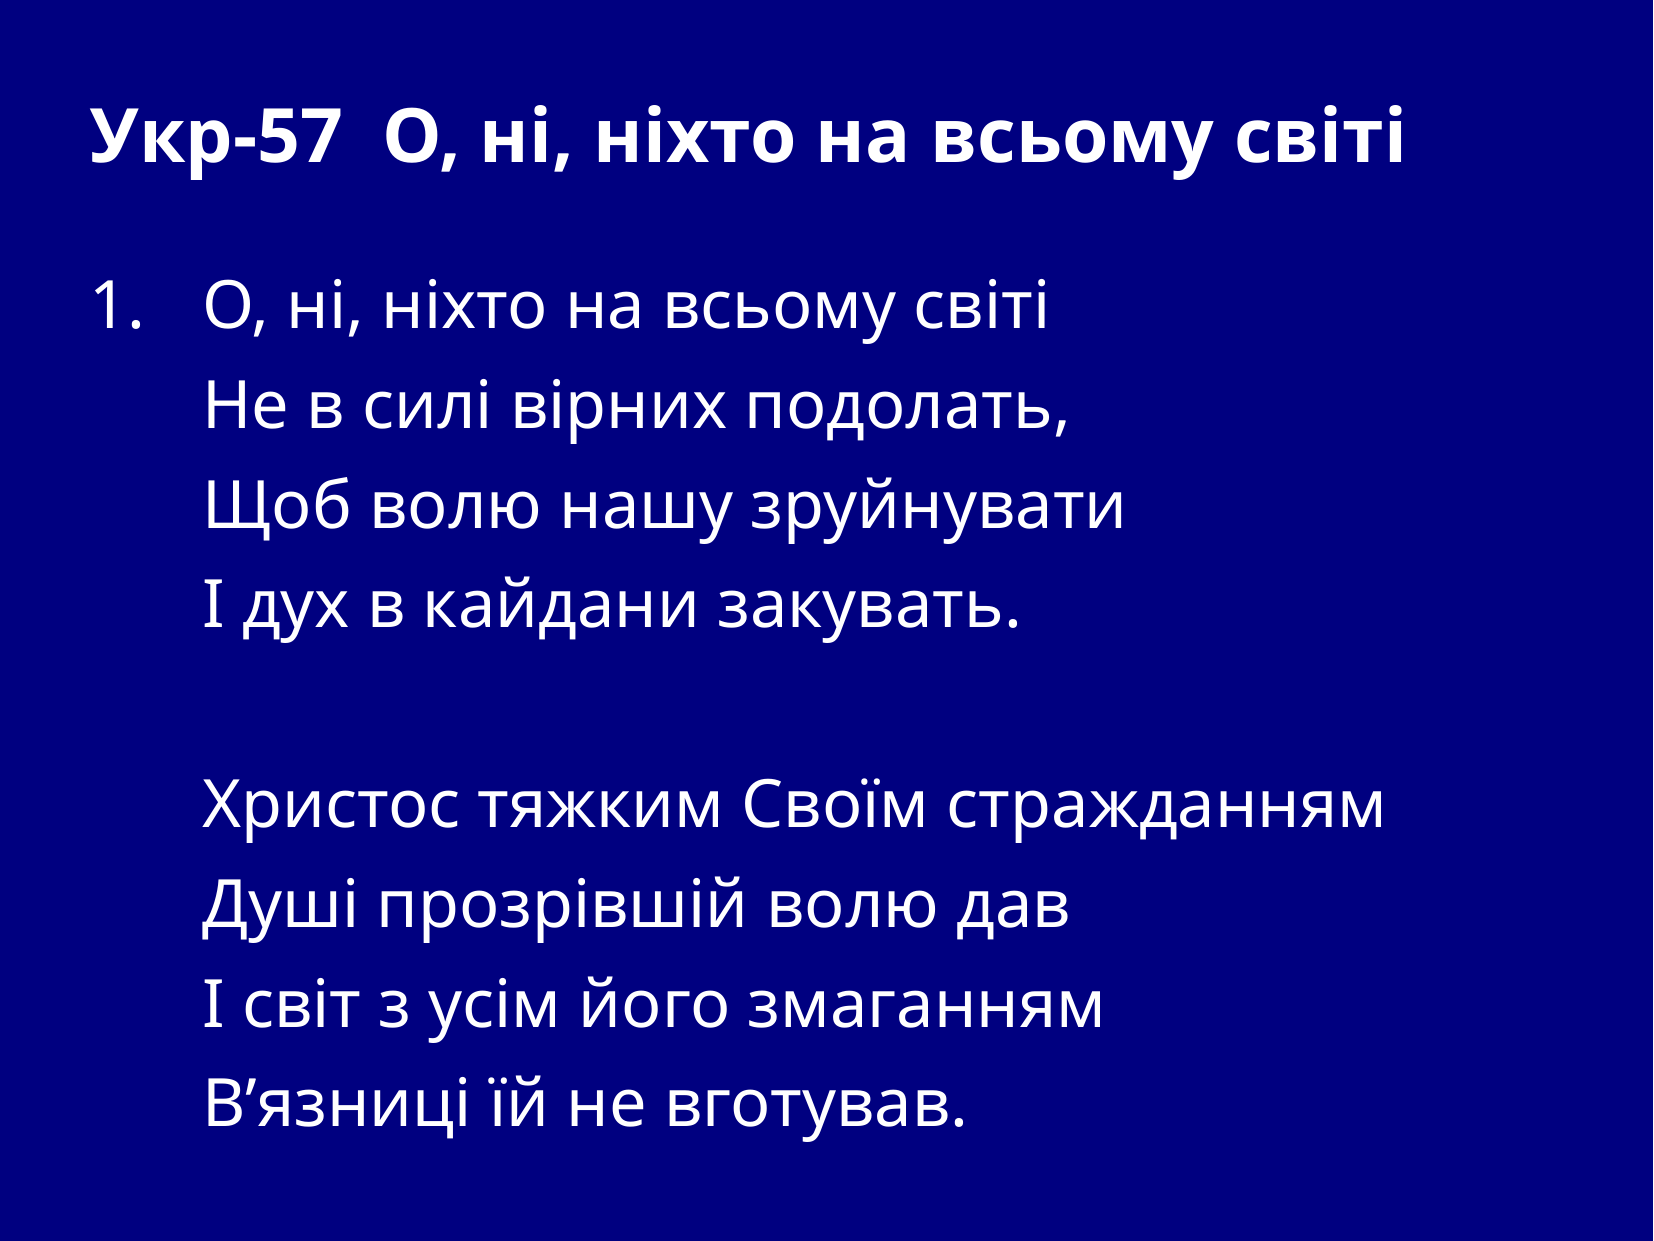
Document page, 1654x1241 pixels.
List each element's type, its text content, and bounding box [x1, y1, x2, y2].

text_box 1. О, ні, ніхто на всьому світі Не в силі вірних подолать, Щоб волю нашу зруйнувати І дух в кайдани закувать. Христос тяжким Своїм стражданням Душі прозрівшій волю дав І світ з усім його змаганням В’язниці їй не вготував. [75, 188, 1576, 1163]
text_box Укр-57 О, ні, ніхто на всьому світі [75, 75, 1651, 188]
